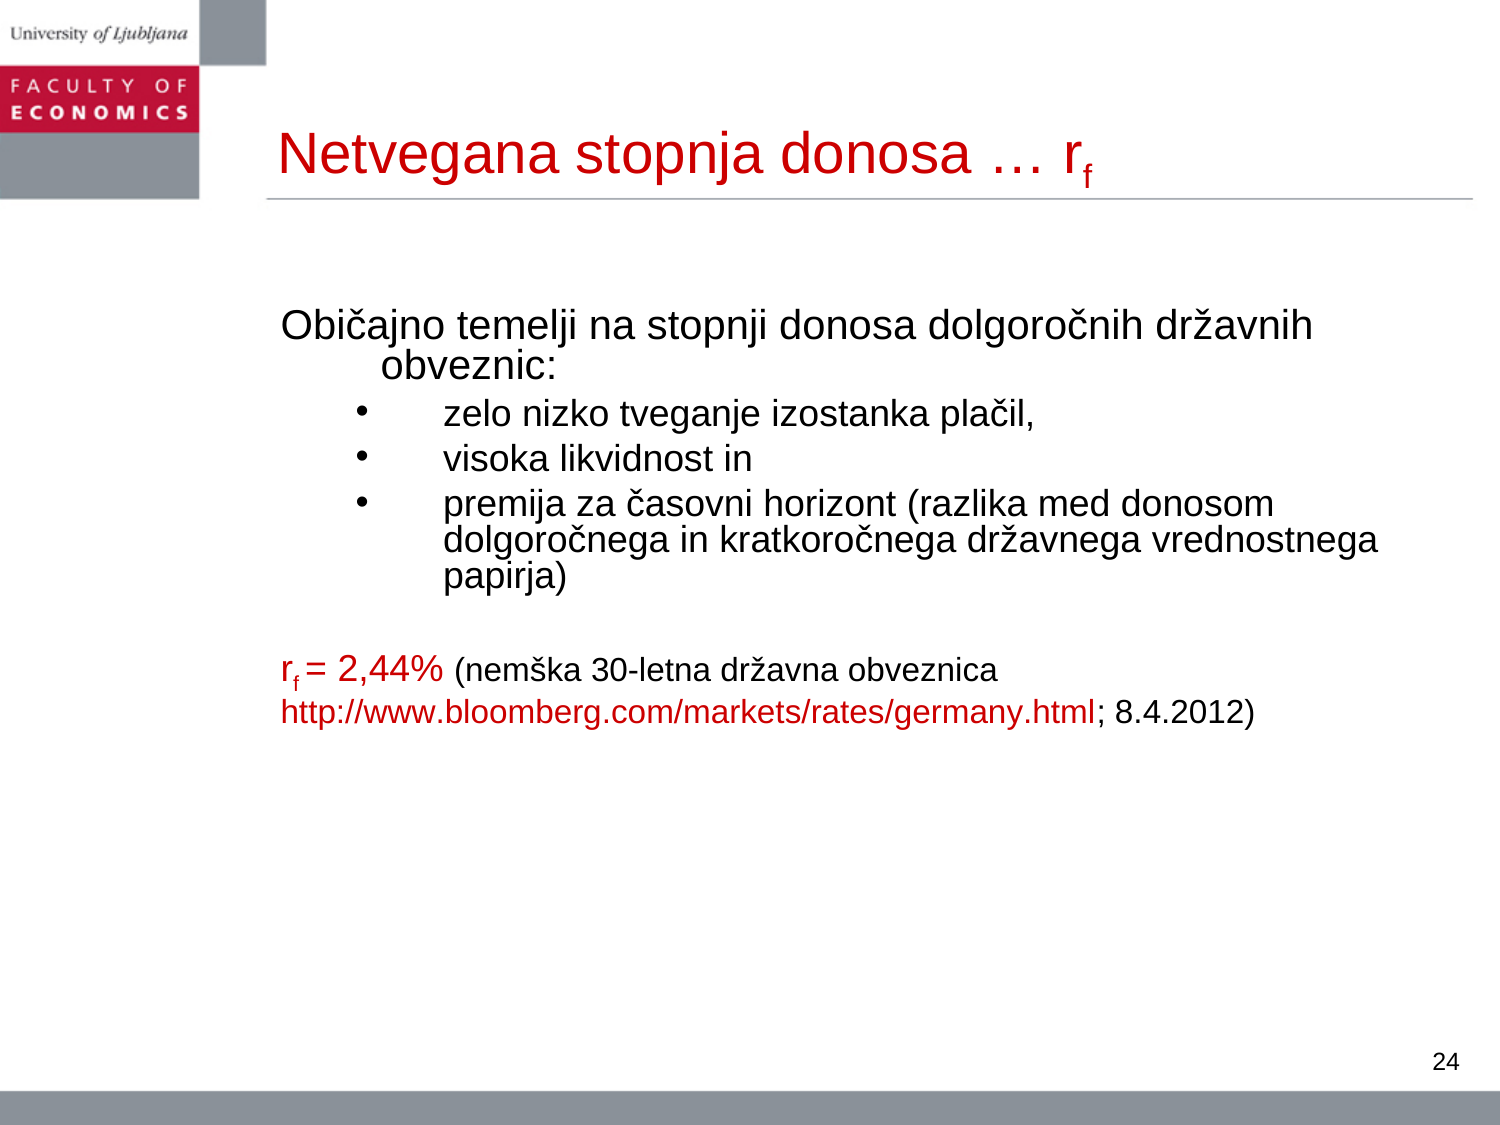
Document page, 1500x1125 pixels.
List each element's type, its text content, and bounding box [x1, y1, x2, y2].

title Netvegana stopnja donosa … rf [262, 24, 1476, 203]
list Običajno temelji na stopnji donosa dolgoročnih državnih obveznic: zelo nizko tveganje izostanka plačil, visoka likvidnost in premija za časovni horizont (razlika med donosom dolgoročnega in kratkoročnega državnega vrednostnega papirja) rf = 2,44% (nemška 30-letna državna obveznica http://www.bloomberg.com/markets/rates/germany.html; 8.4.2012) [265, 220, 1426, 1059]
picture [0, 0, 1500, 1125]
text_box <number> [1162, 1037, 1476, 1101]
